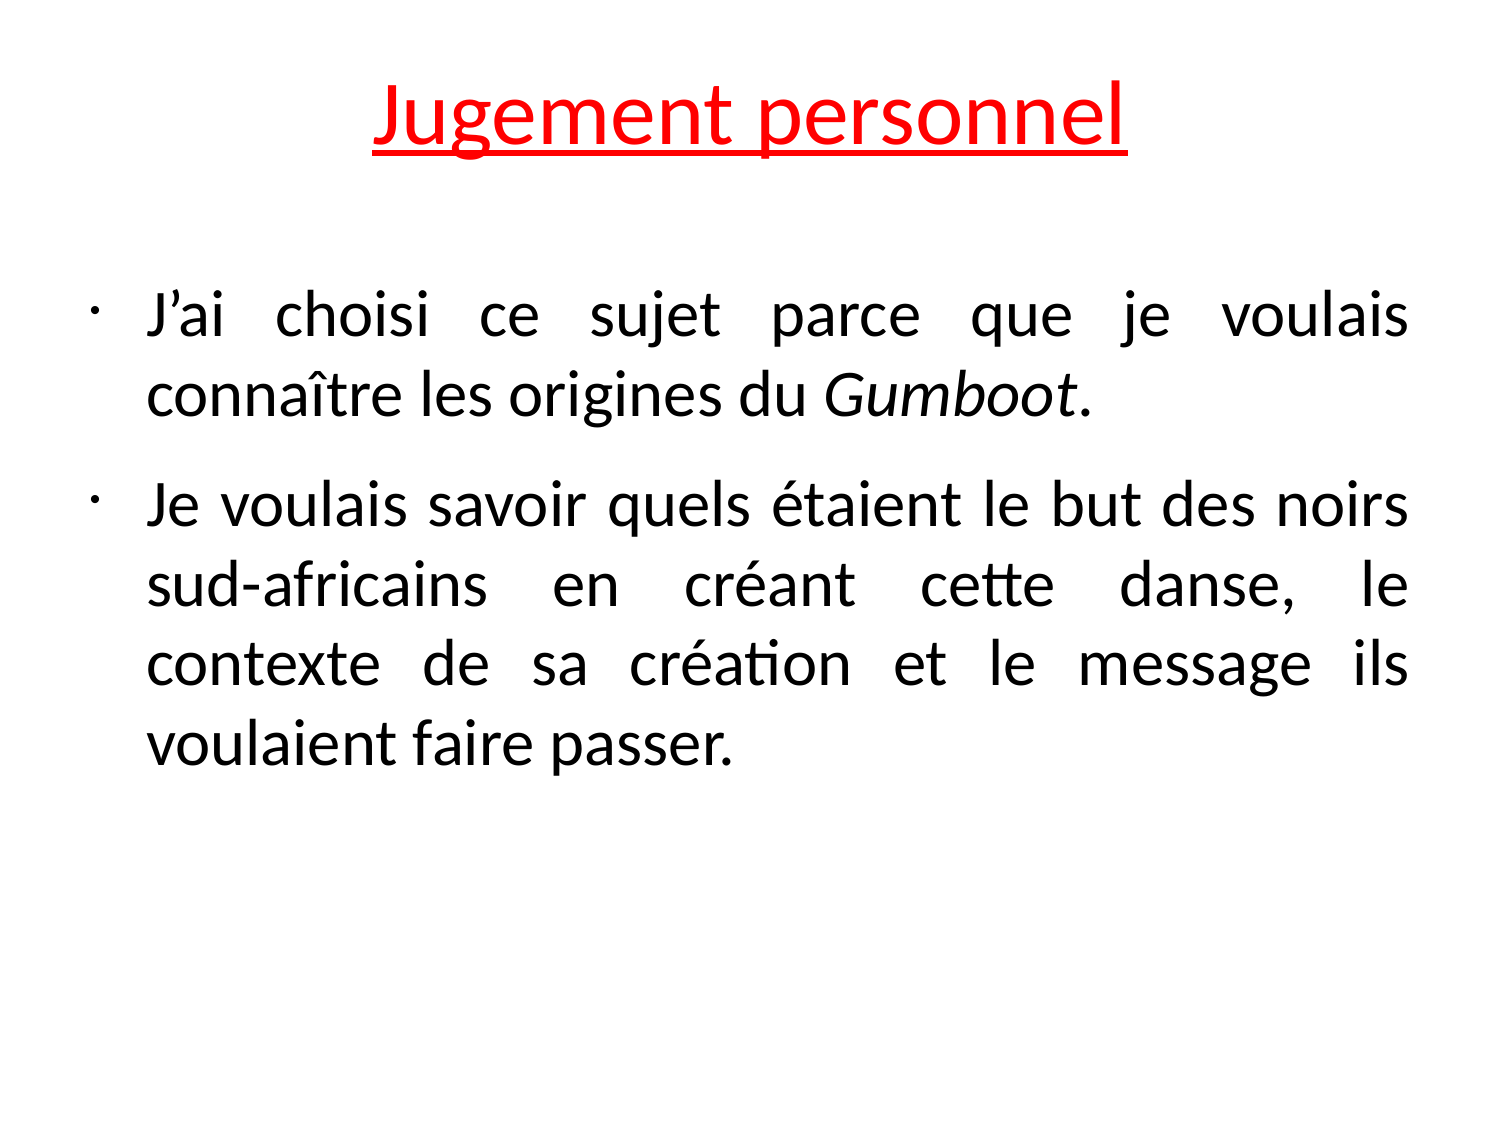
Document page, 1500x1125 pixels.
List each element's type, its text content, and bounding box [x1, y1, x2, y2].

title Jugement personnel [75, 45, 1425, 233]
list J’ai choisi ce sujet parce que je voulais connaître les origines du Gumboot. Je voulais savoir quels étaient le but des noirs sud-africains en créant cette danse, le contexte de sa création et le message ils voulaient faire passer. [75, 262, 1425, 1005]
